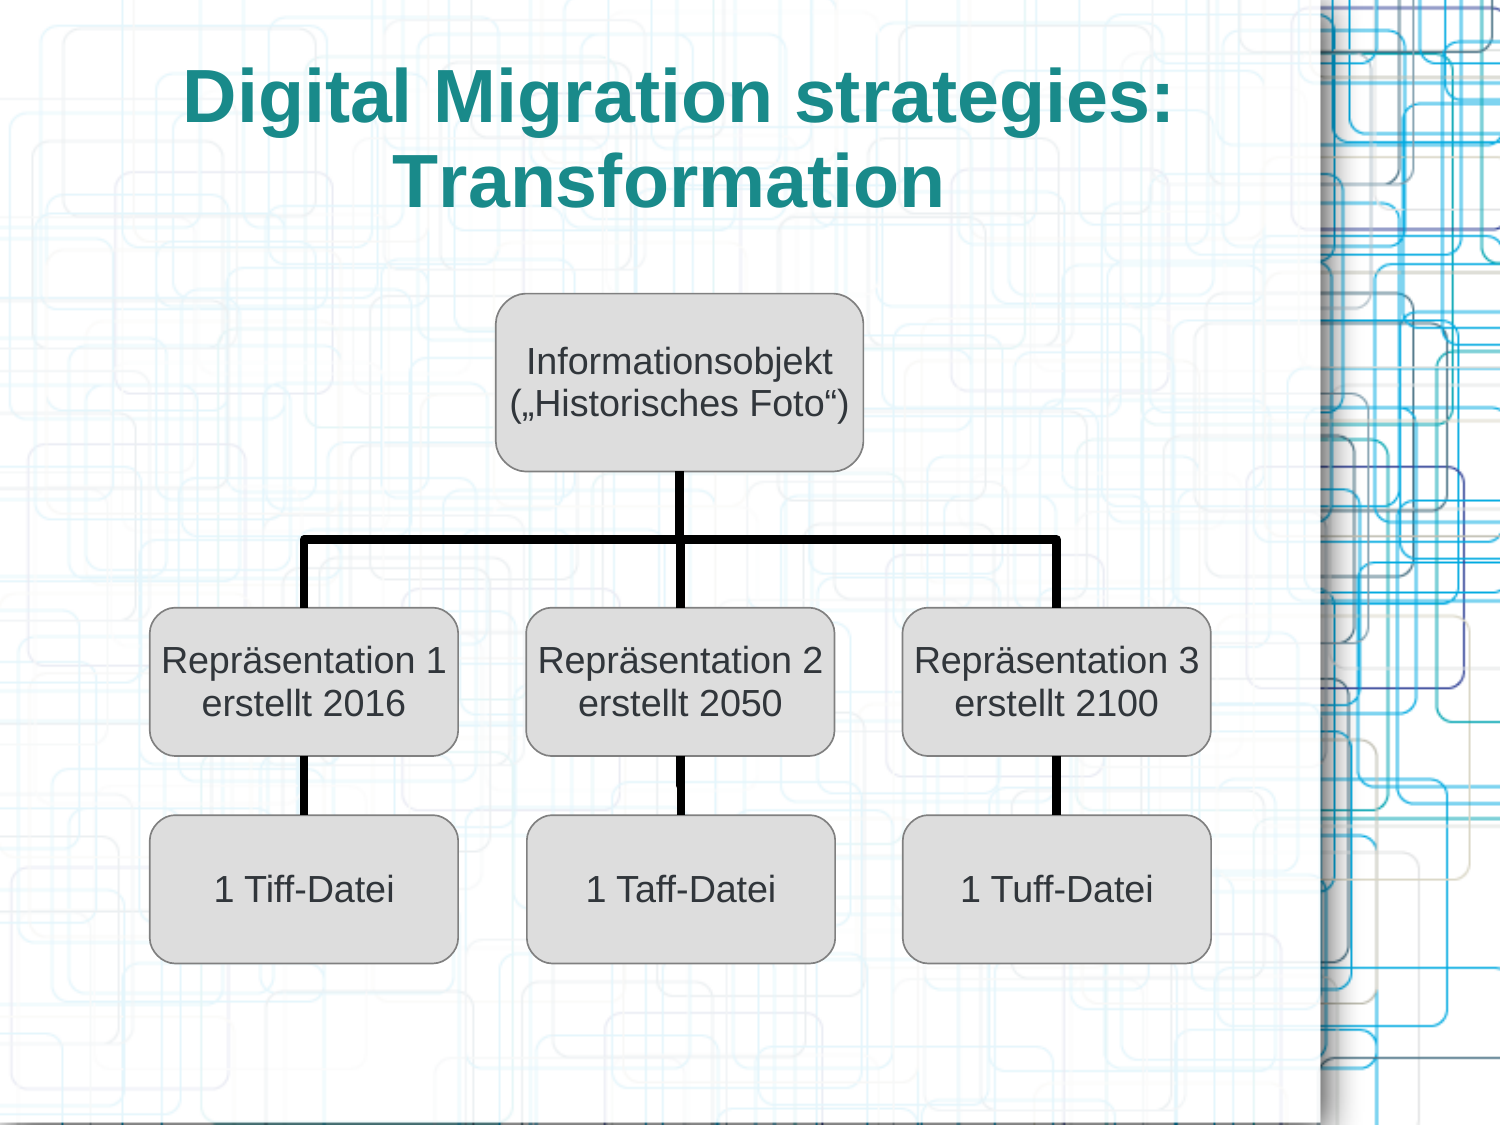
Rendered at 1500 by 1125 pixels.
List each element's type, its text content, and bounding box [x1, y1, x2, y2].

title Digital Migration strategies: Transformation [53, 44, 1286, 233]
picture [0, 0, 1500, 1125]
